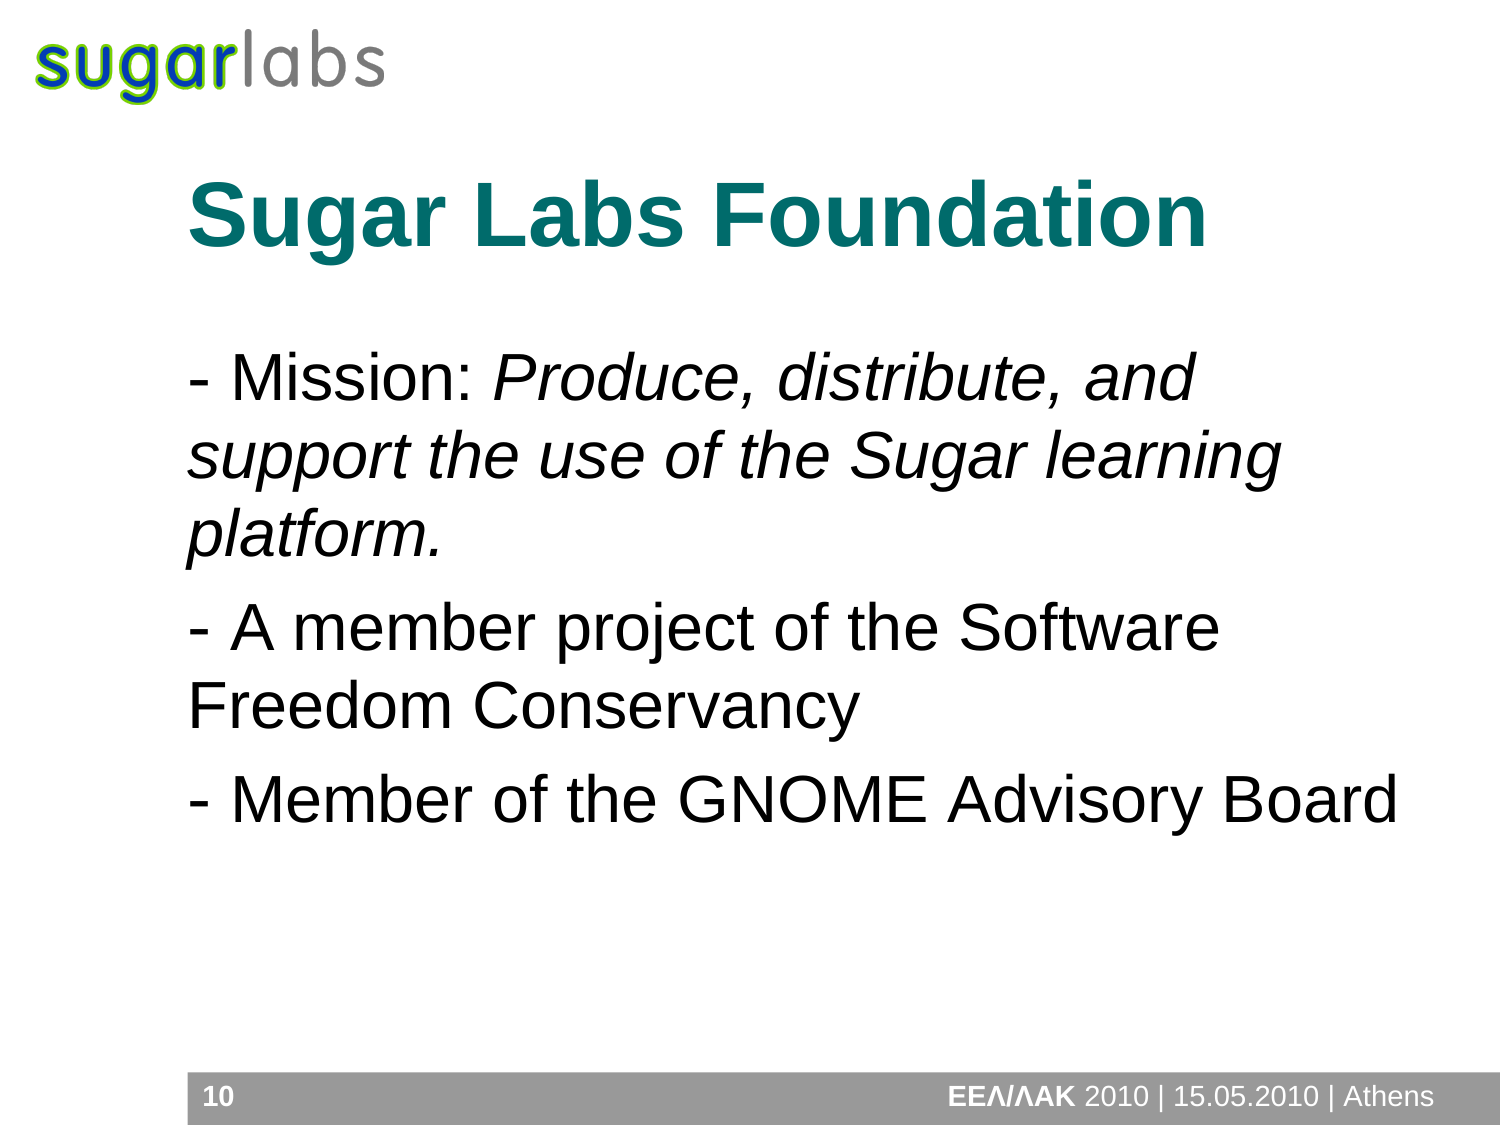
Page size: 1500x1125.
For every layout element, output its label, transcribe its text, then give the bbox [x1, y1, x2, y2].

list Mission: Produce, distribute, and support the use of the Sugar learning platform. A member project of the Software Freedom Conservancy Member of the GNOME Advisory Board [187, 337, 1425, 1042]
picture [35, 29, 384, 105]
title Sugar Labs Foundation [187, 75, 1500, 338]
